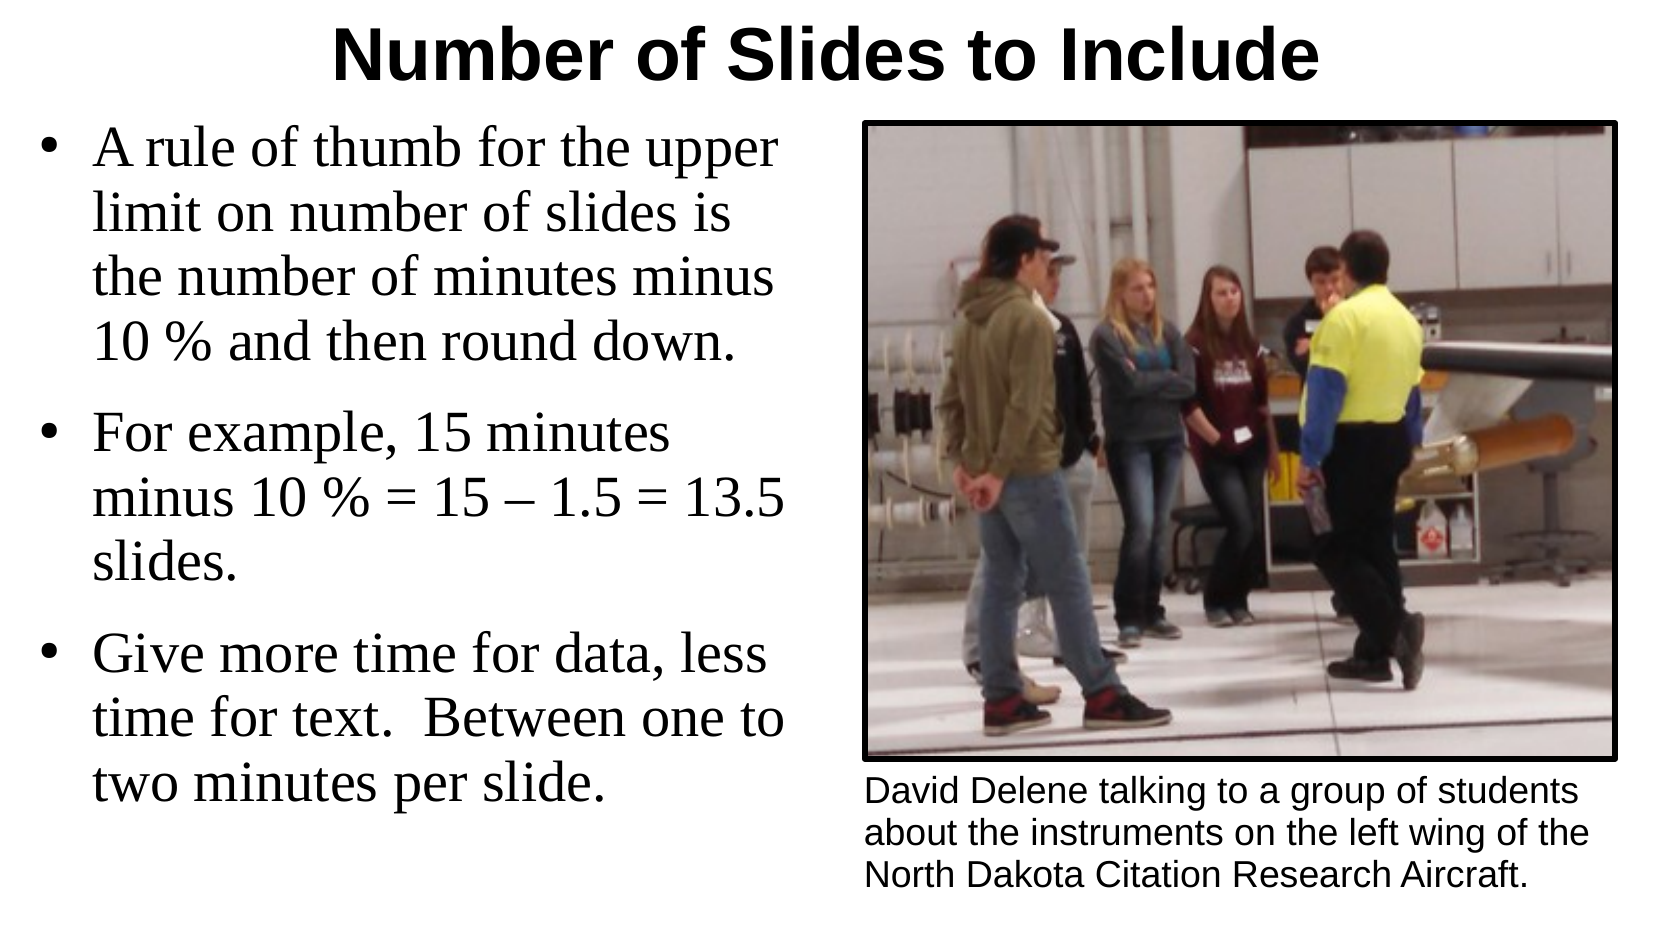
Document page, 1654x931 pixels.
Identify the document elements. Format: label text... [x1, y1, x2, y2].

list A rule of thumb for the upper limit on number of slides is the number of minutes minus 10 % and then round down. For example, 15 minutes minus 10 % = 15 – 1.5 = 13.5 slides. Give more time for data, less time for text. Between one to two minutes per slide. [21, 114, 793, 862]
title Number of Slides to Include [0, 3, 1654, 105]
picture [867, 126, 1613, 756]
text_box David Delene talking to a group of students about the instruments on the left wing of the North Dakota Citation Research Aircraft. [849, 762, 1615, 904]
